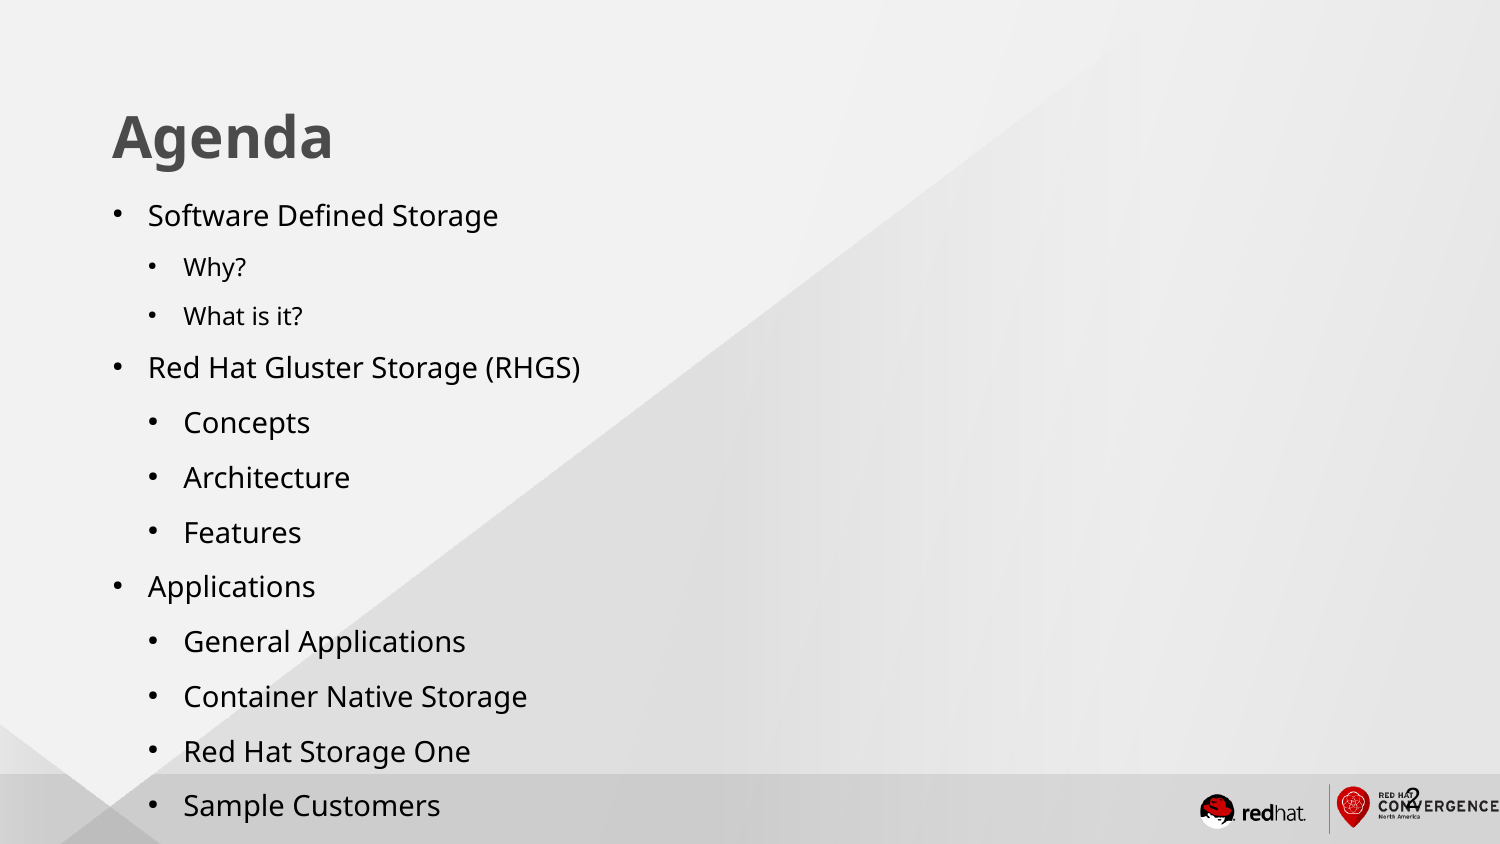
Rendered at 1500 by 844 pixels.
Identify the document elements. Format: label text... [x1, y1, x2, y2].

text_box Software Defined Storage Why? What is it? Red Hat Gluster Storage (RHGS) Concepts Architecture Features Applications General Applications Container Native Storage Red Hat Storage One Sample Customers [112, 195, 751, 766]
picture [0, 0, 1500, 844]
title Agenda [112, 0, 1388, 170]
